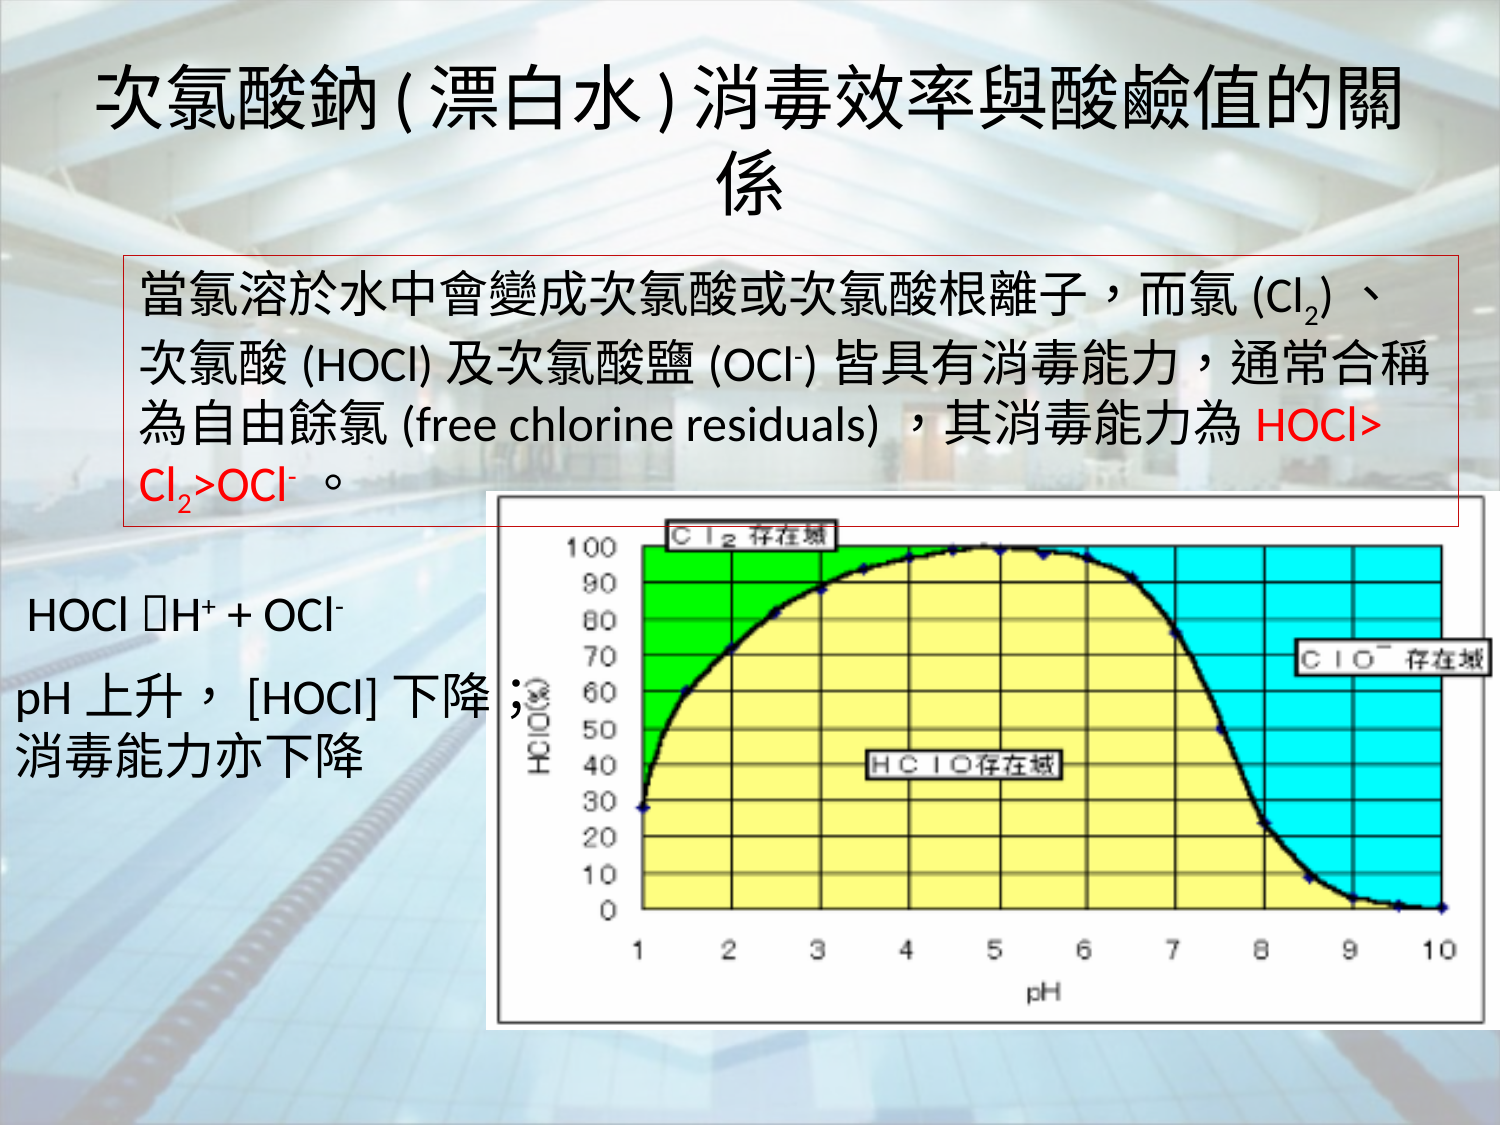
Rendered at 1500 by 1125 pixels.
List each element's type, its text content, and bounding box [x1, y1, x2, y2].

text_box HOCl H+ + OCl- [11, 574, 461, 650]
text_box pH上升，[HOCl]下降； 消毒能力亦下降 [0, 656, 526, 792]
picture [486, 491, 1500, 1030]
text_box 當氯溶於水中會變成次氯酸或次氯酸根離子，而氯(Cl2)、次氯酸(HOCl)及次氯酸鹽(OCl-)皆具有消毒能力，通常合稱為自由餘氯(free chlorine residuals)，其消毒能力為HOCl> Cl2>OCl-。 [123, 255, 1459, 527]
title 次氯酸鈉(漂白水)消毒效率與酸鹼值的關係 [75, 45, 1425, 233]
